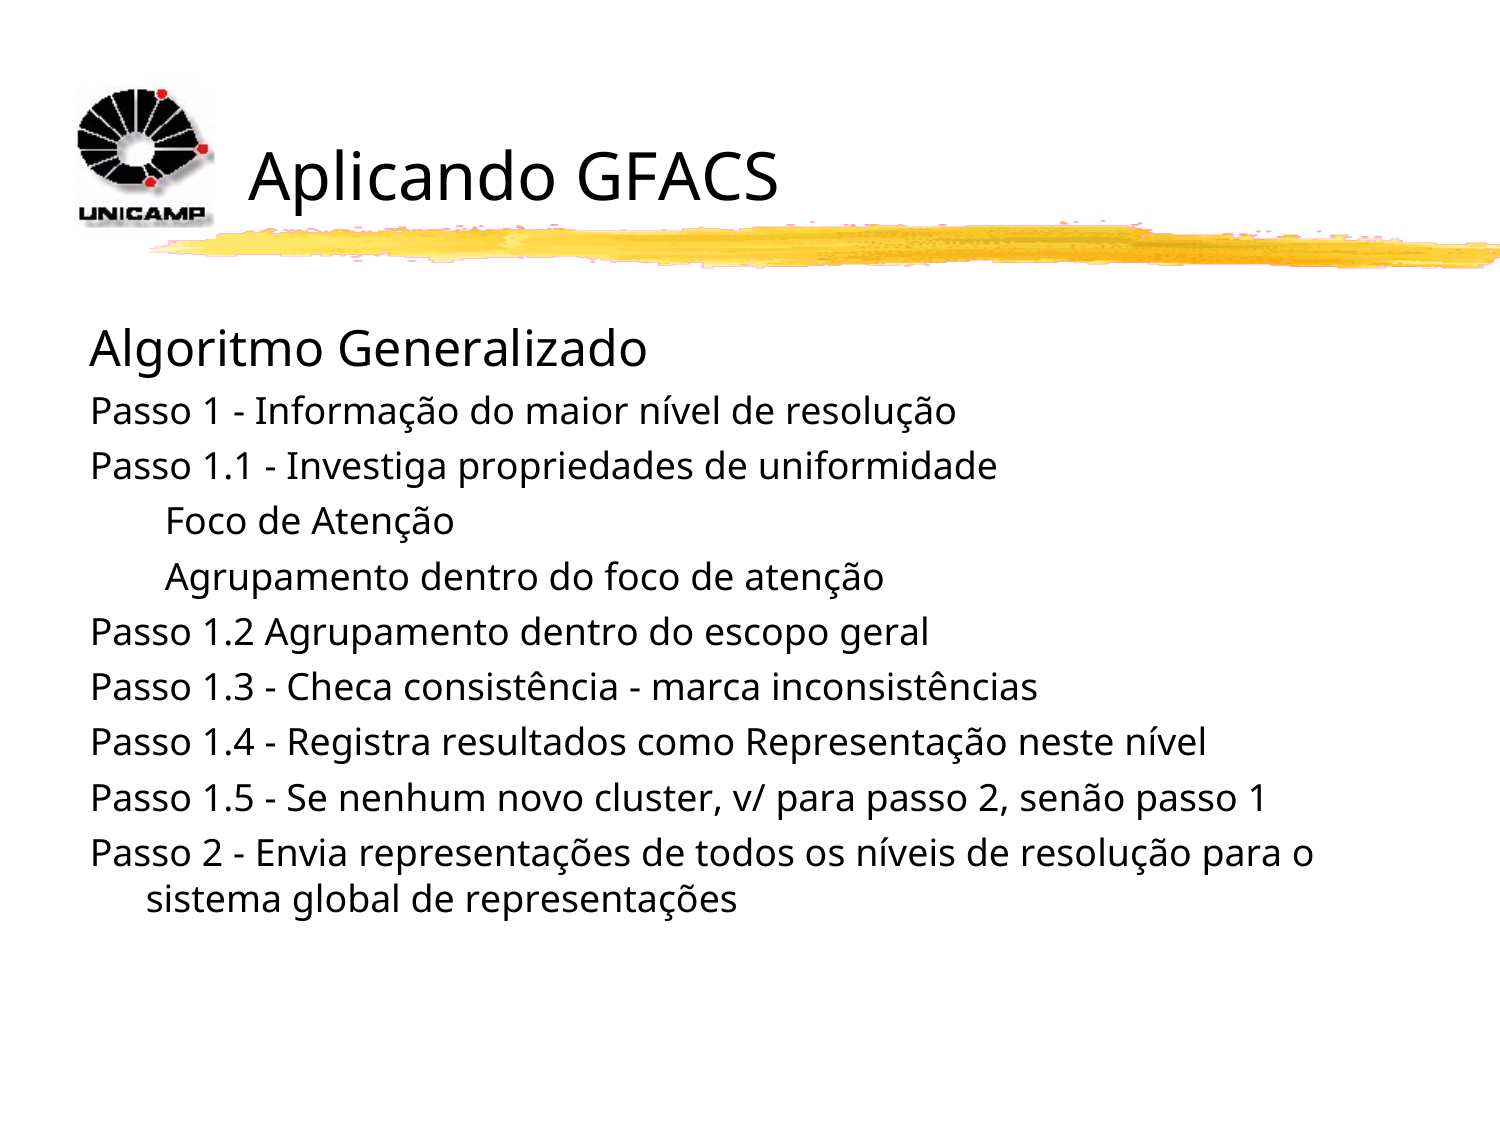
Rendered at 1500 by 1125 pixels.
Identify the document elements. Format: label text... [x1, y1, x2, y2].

list Algoritmo Generalizado Passo 1 - Informação do maior nível de resolução Passo 1.1 - Investiga propriedades de uniformidade Foco de Atenção Agrupamento dentro do foco de atenção Passo 1.2 Agrupamento dentro do escopo geral Passo 1.3 - Checa consistência - marca inconsistências Passo 1.4 - Registra resultados como Representação neste nível Passo 1.5 - Se nenhum novo cluster, v/ para passo 2, senão passo 1 Passo 2 - Envia representações de todos os níveis de resolução para o sistema global de representações [74, 309, 1417, 994]
title Aplicando GFACS [233, 37, 1434, 225]
picture [75, 74, 1500, 279]
